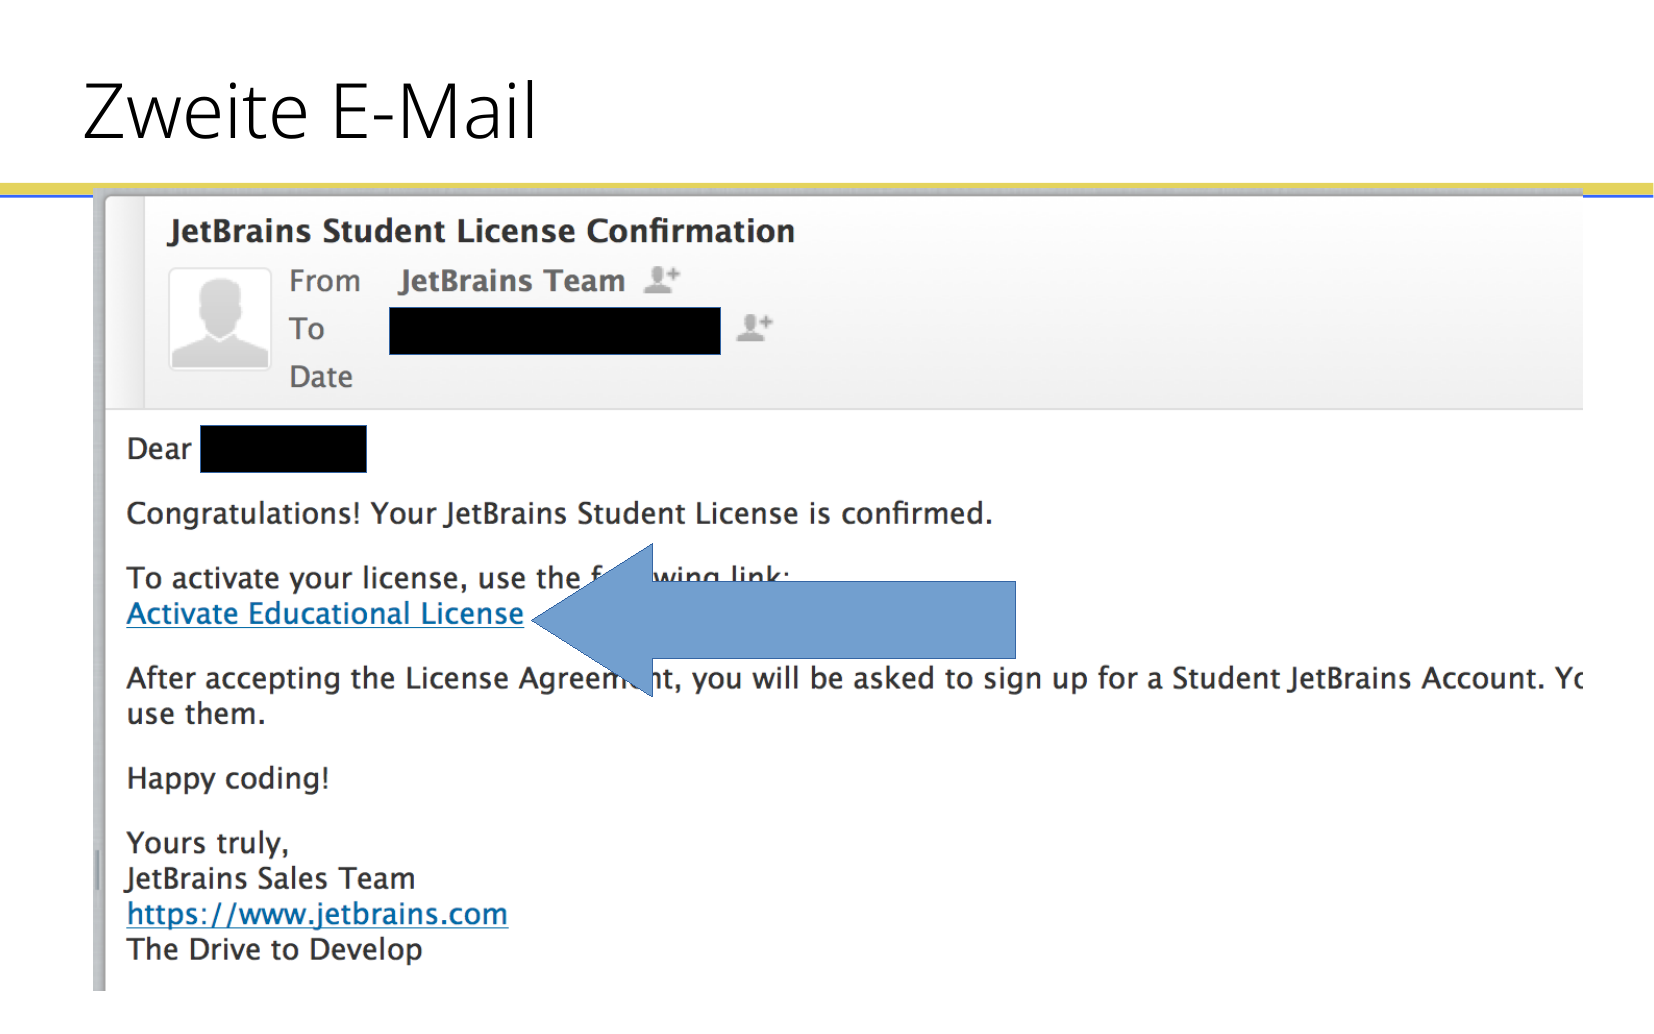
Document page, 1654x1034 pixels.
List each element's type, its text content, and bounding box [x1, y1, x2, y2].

text_box [531, 543, 1016, 697]
title Zweite E-Mail [82, 35, 1571, 183]
text_box [389, 307, 721, 355]
picture [93, 188, 1583, 992]
text_box [200, 425, 367, 473]
